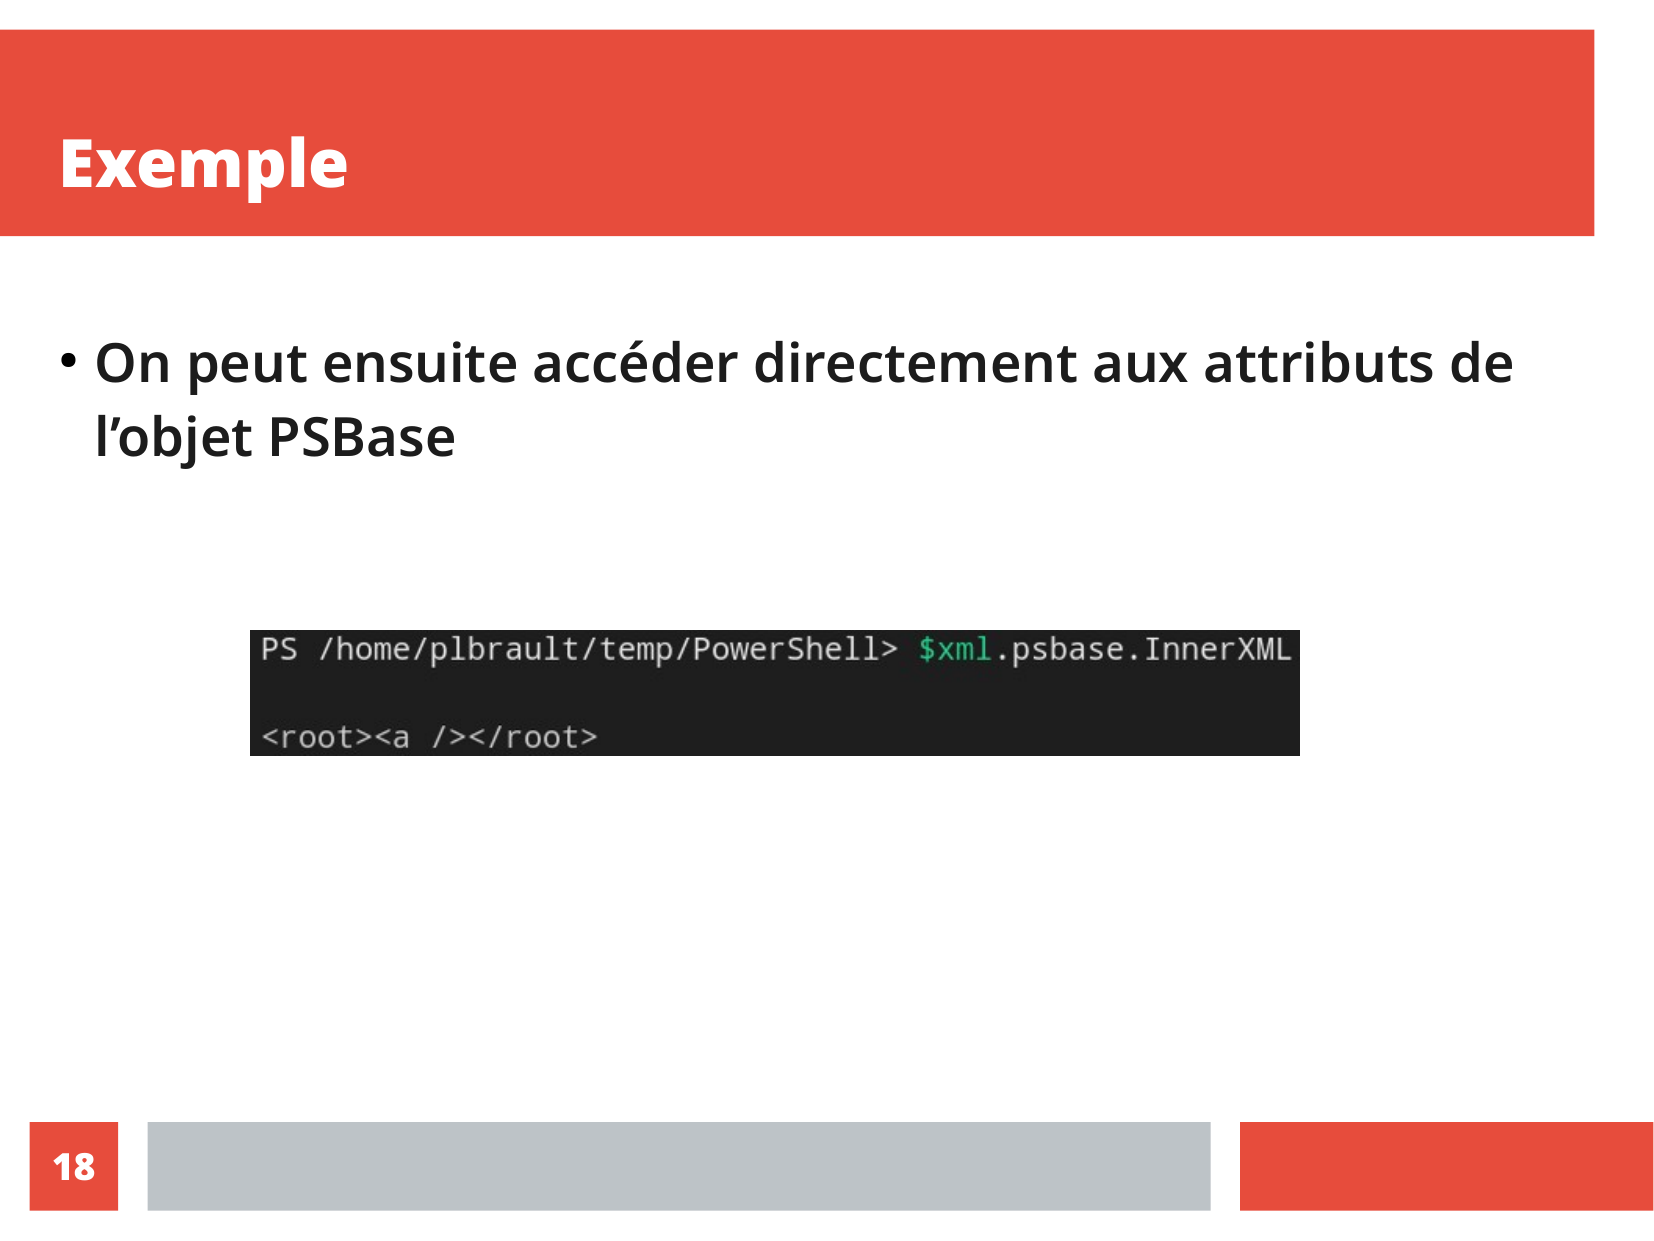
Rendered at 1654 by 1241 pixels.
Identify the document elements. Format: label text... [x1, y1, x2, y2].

title Exemple [59, 59, 1595, 207]
list On peut ensuite accéder directement aux attributs de l’objet PSBase [59, 324, 1565, 485]
picture [250, 630, 1300, 756]
